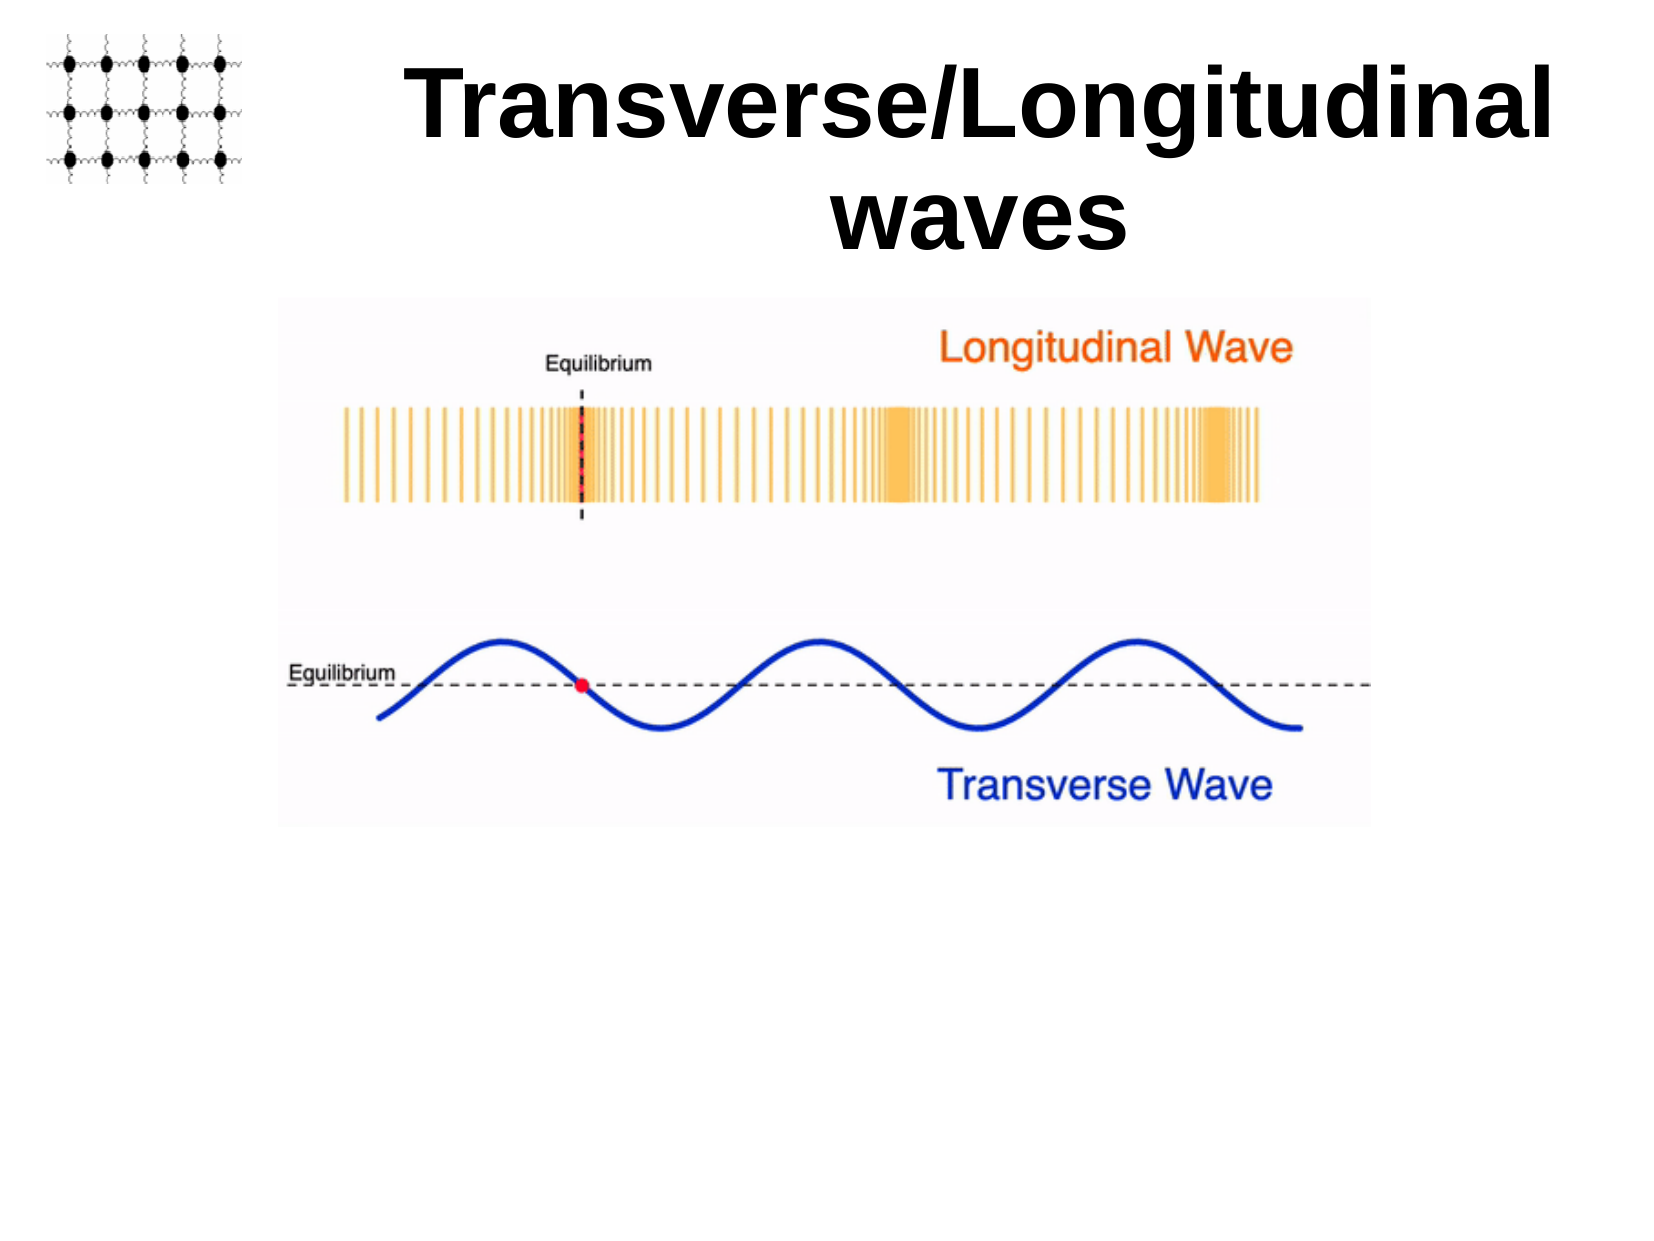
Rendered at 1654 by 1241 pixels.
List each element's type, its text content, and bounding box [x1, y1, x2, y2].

title Transverse/Longitudinal waves [236, 47, 1654, 271]
picture [11, 12, 245, 189]
picture [278, 297, 1371, 827]
